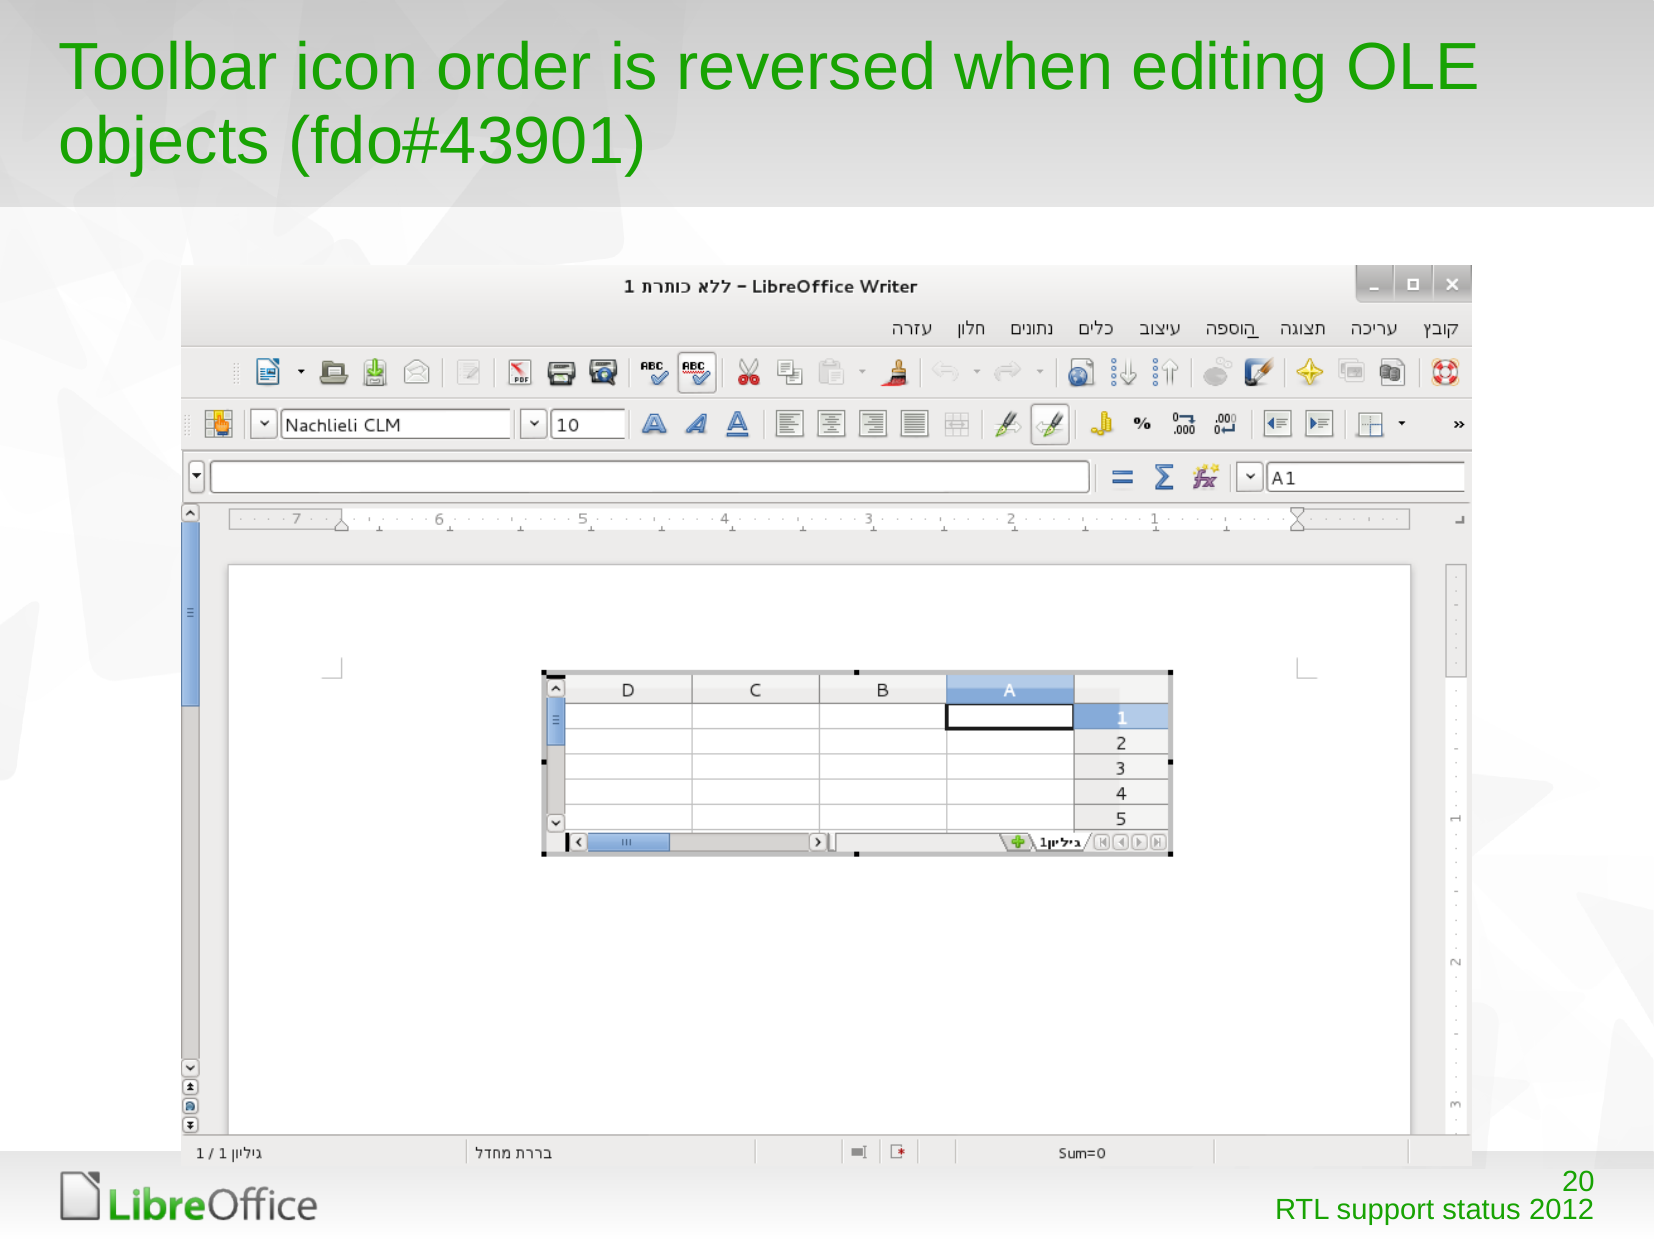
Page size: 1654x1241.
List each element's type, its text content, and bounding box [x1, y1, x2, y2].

picture [0, 0, 1654, 1240]
title Toolbar icon order is reversed when editing OLE objects (fdo#43901) [59, 28, 1595, 179]
